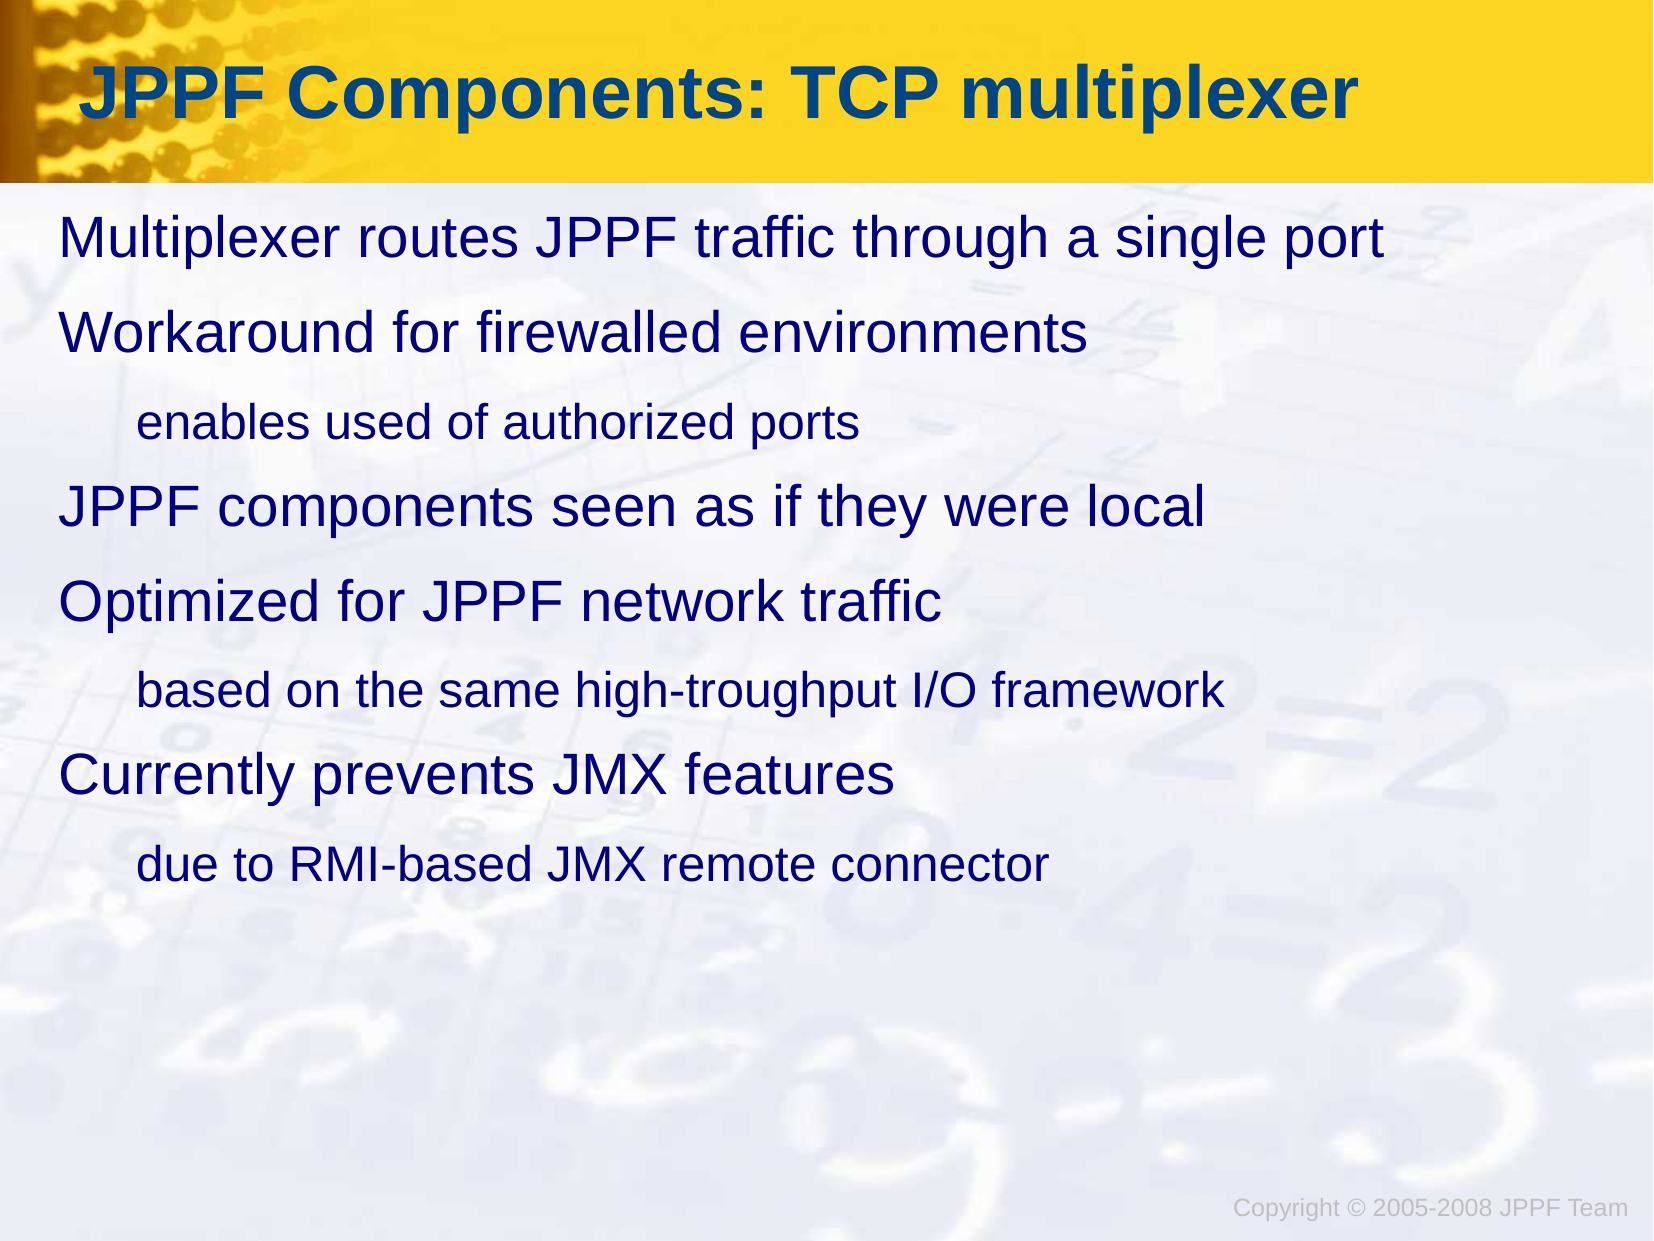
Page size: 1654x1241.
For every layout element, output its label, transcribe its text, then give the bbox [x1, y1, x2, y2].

title JPPF Components: TCP multiplexer [78, 25, 1567, 161]
list Multiplexer routes JPPF traffic through a single port Workaround for firewalled environments enables used of authorized ports JPPF components seen as if they were local Optimized for JPPF network traffic based on the same high-troughput I/O framework Currently prevents JMX features due to RMI-based JMX remote connector [41, 205, 1529, 1111]
picture [0, 0, 1654, 1241]
